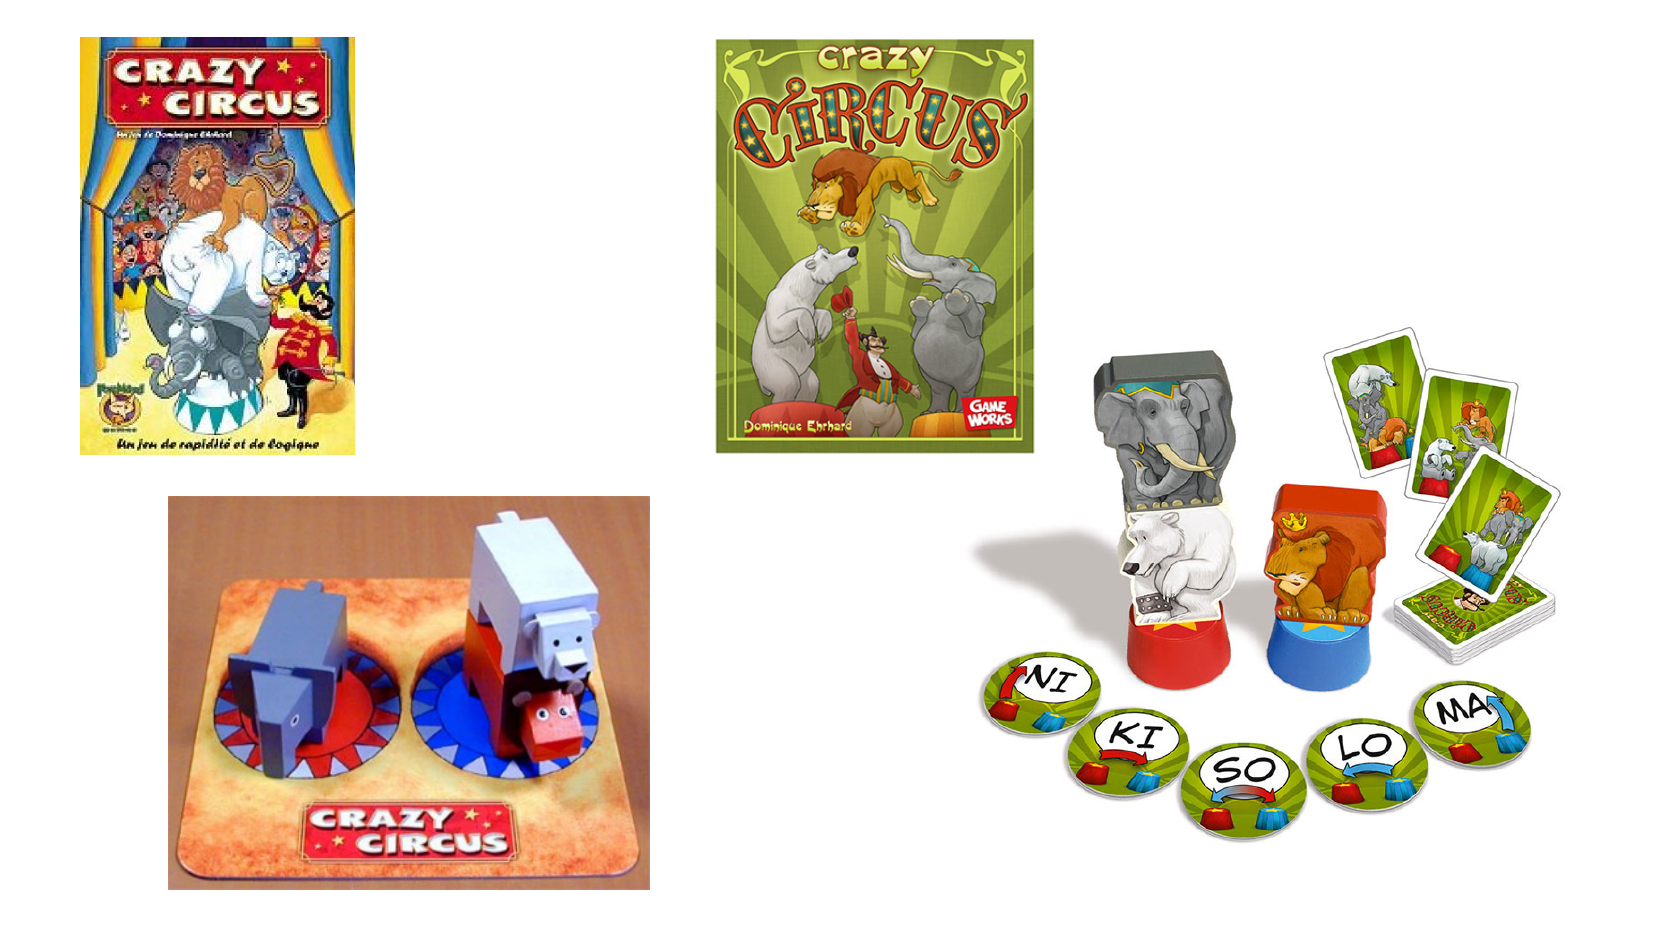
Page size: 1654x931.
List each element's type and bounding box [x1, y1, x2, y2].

picture [80, 37, 355, 455]
picture [706, 31, 1583, 898]
picture [168, 496, 650, 890]
